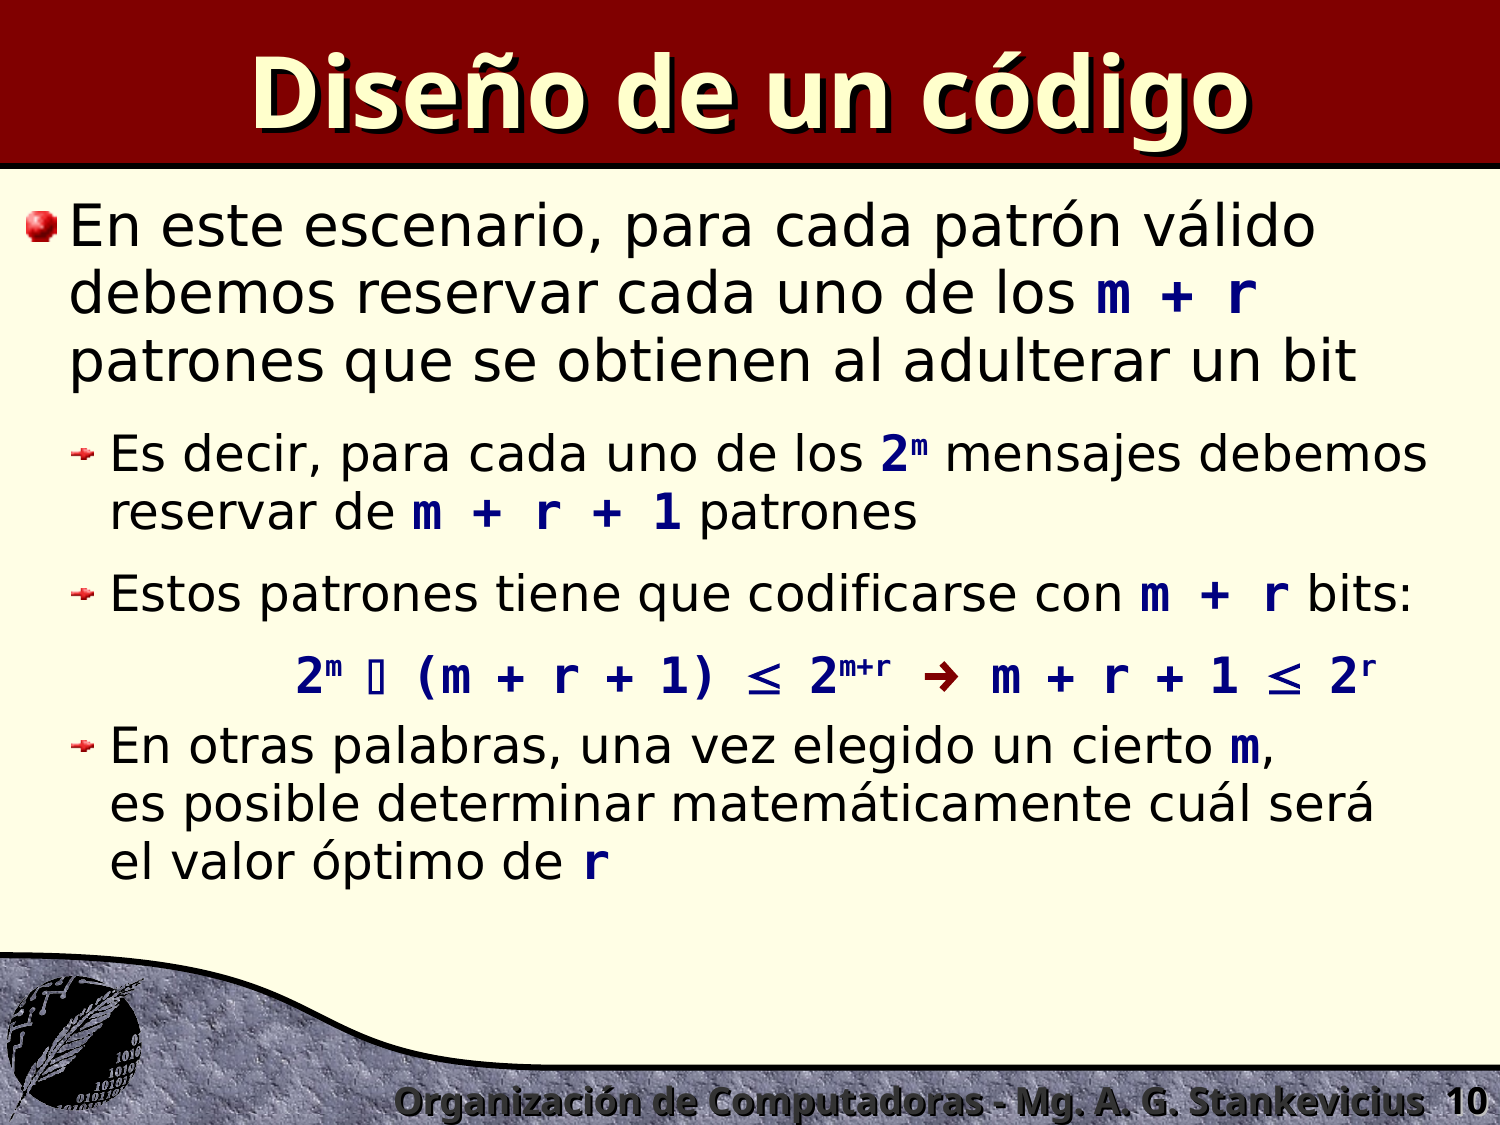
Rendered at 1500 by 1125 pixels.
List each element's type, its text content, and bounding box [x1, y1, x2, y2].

picture [448, 1100, 455, 1110]
picture [802, 1100, 806, 1110]
picture [1058, 1100, 1065, 1110]
list En este escenario, para cada patrón válido debemos reservar cada uno de los m + r patrones que se obtienen al adulterar un bit Es decir, para cada uno de los 2m mensajes debemos reservar de m + r + 1 patrones Estos patrones tiene que codificarse con m + r bits: 2m  (m + r + 1) ≤ 2m+r → m + r + 1 ≤ 2r En otras palabras, una vez elegido un cierto m, es posible determinar matemáticamente cuál será el valor óptimo de r [11, 192, 1486, 935]
picture [0, 959, 1500, 1125]
title Diseño de un código [15, 5, 1485, 160]
